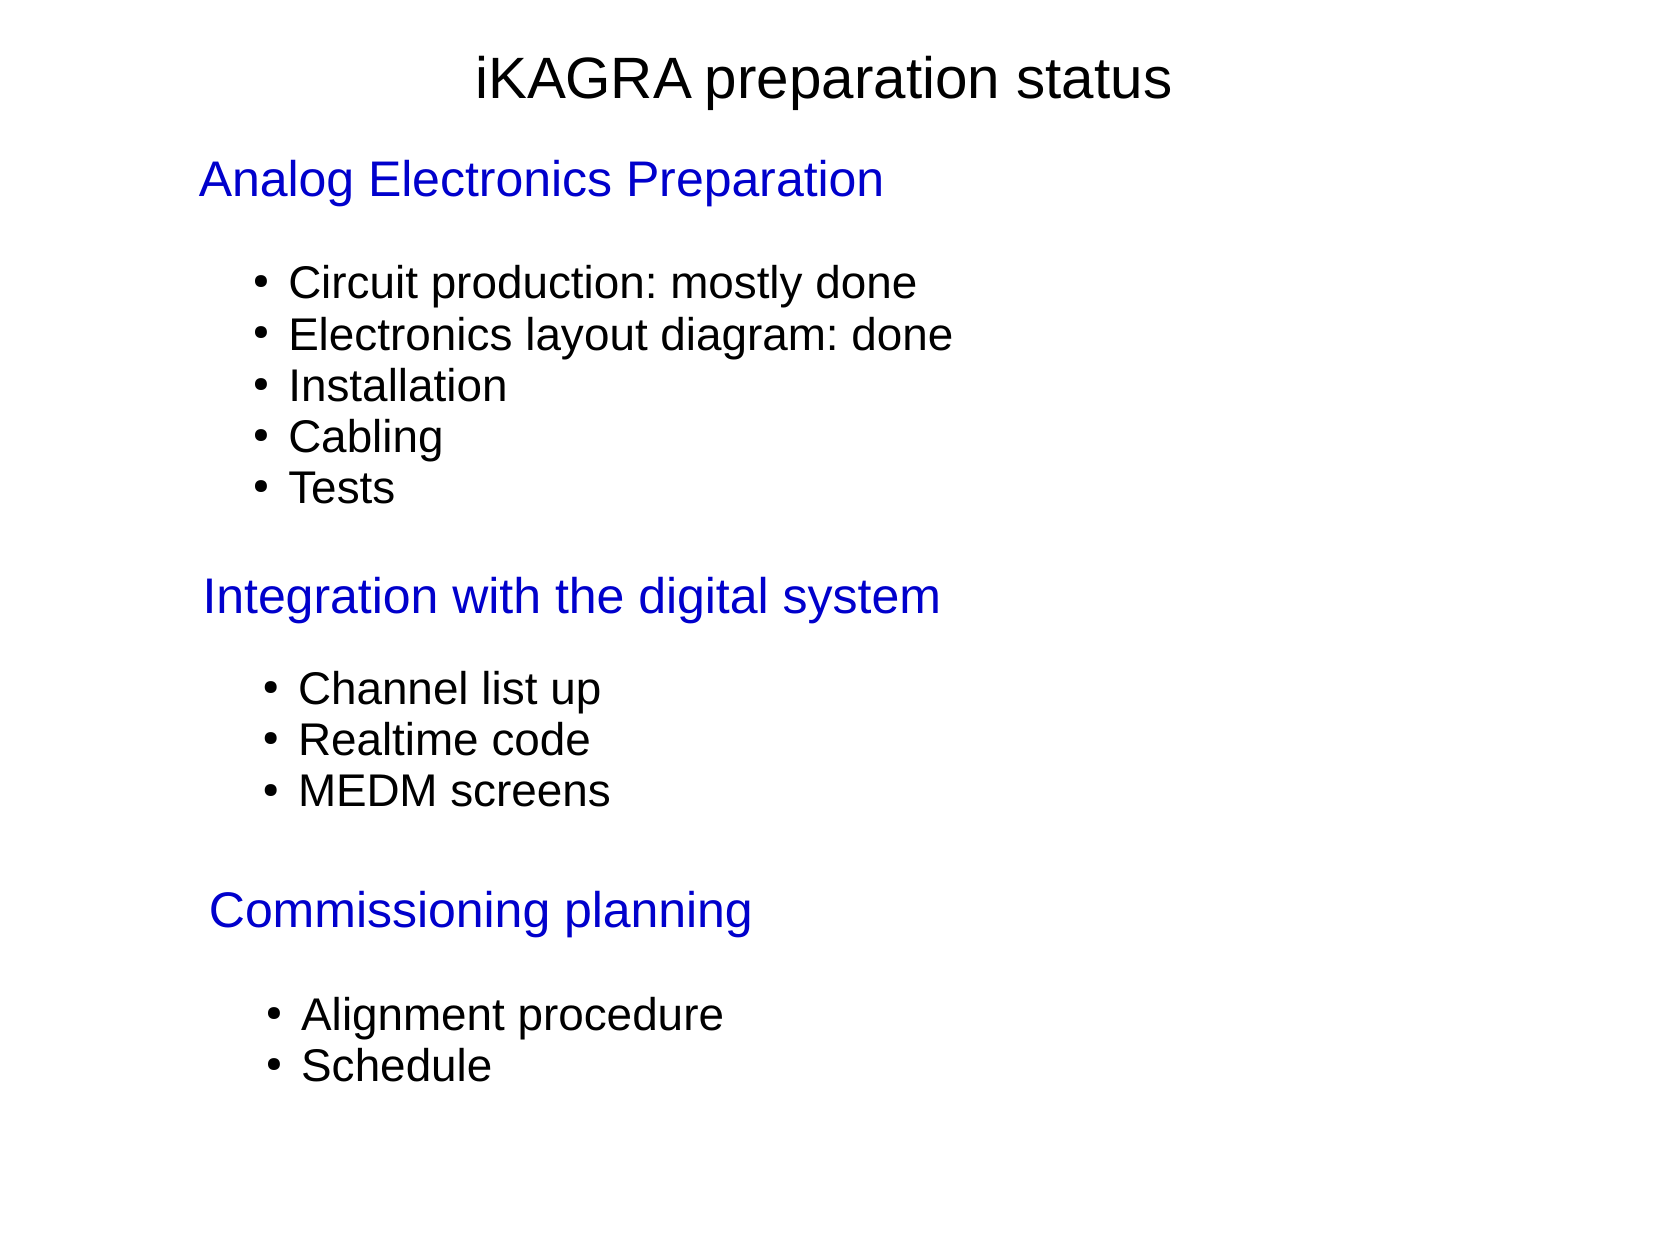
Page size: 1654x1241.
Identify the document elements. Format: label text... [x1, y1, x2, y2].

text_box Integration with the digital system [187, 561, 957, 632]
text_box Channel list up Realtime code MEDM screens [248, 655, 627, 824]
text_box Circuit production: mostly done Electronics layout diagram: done Installation Cabling Tests [238, 249, 969, 520]
text_box Analog Electronics Preparation [184, 143, 900, 215]
text_box iKAGRA preparation status [460, 38, 1188, 119]
text_box Commissioning planning [194, 875, 768, 946]
text_box Alignment procedure Schedule [250, 981, 740, 1099]
